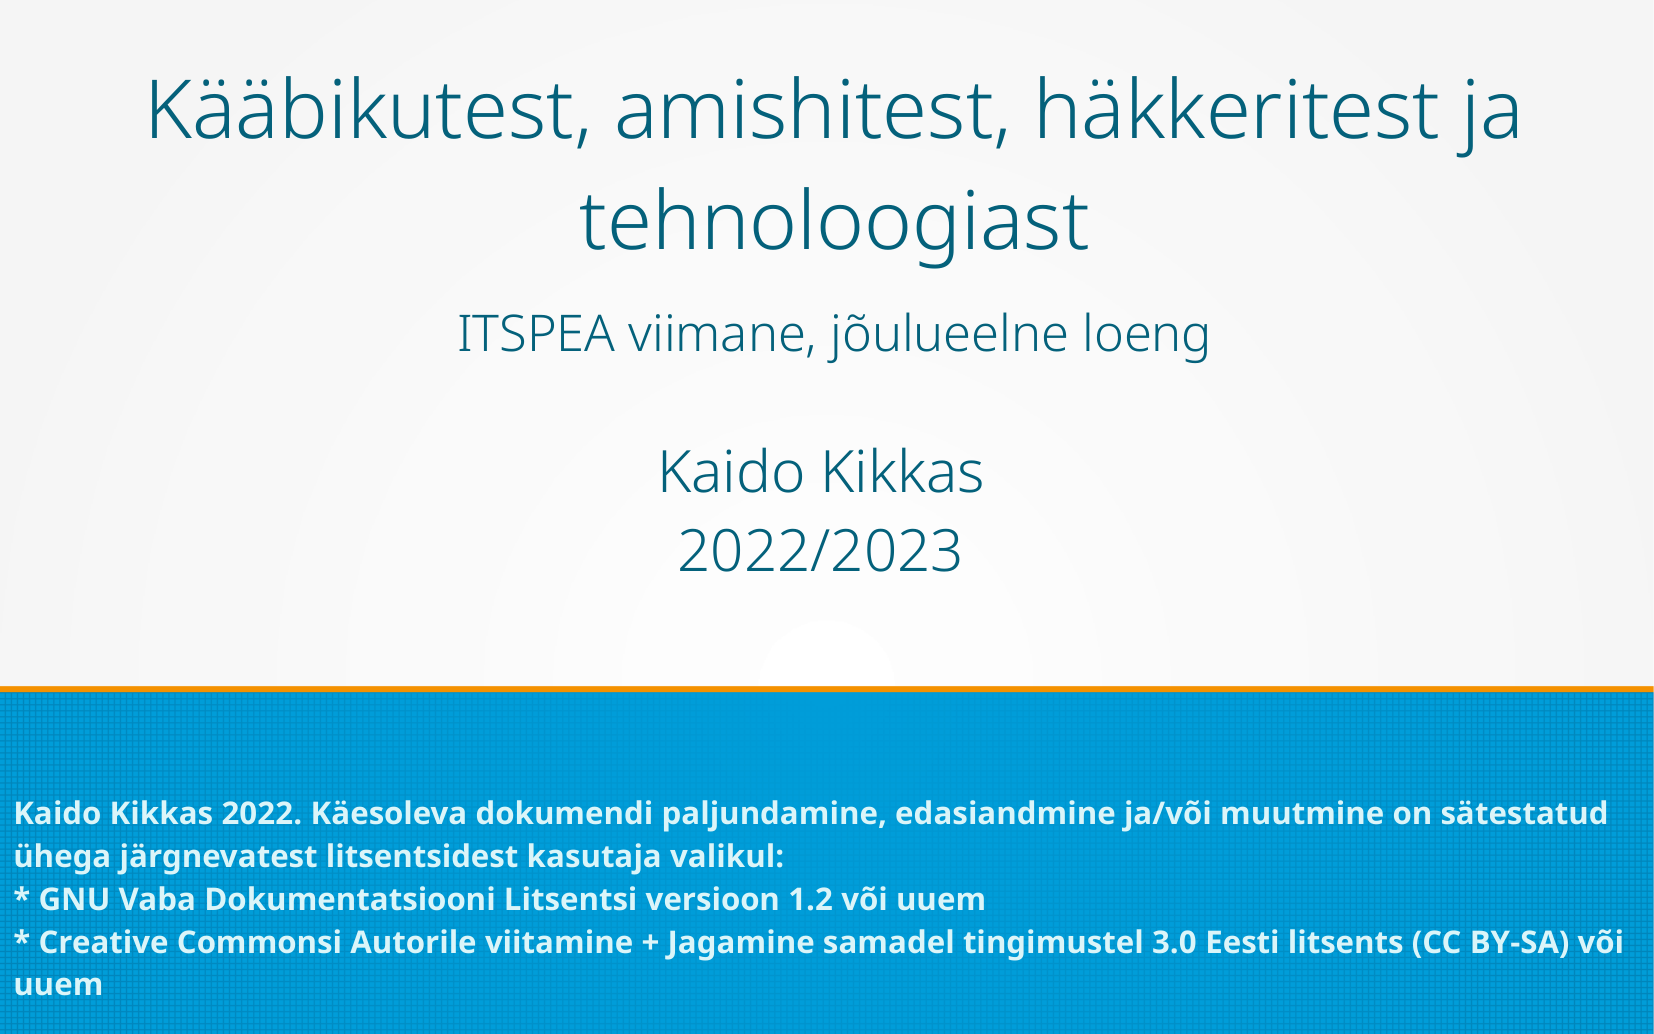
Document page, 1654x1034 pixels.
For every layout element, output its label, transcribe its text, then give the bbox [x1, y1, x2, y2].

subtitle Kaido Kikkas 2022. Käesoleva dokumendi paljundamine, edasiandmine ja/või muutmine on sätestatud ühega järgnevatest litsentsidest kasutaja valikul: * GNU Vaba Dokumentatsiooni Litsentsi versioon 1.2 või uuem * Creative Commonsi Autorile viitamine + Jagamine samadel tingimustel 3.0 Eesti litsents (CC BY-SA) või uuem [13, 791, 1630, 1004]
picture [0, 0, 1654, 692]
title Kääbikutest, amishitest, häkkeritest ja tehnoloogiast ITSPEA viimane, jõulueelne loeng [75, 37, 1595, 367]
title Kaido Kikkas 2022/2023 [259, 389, 1382, 589]
